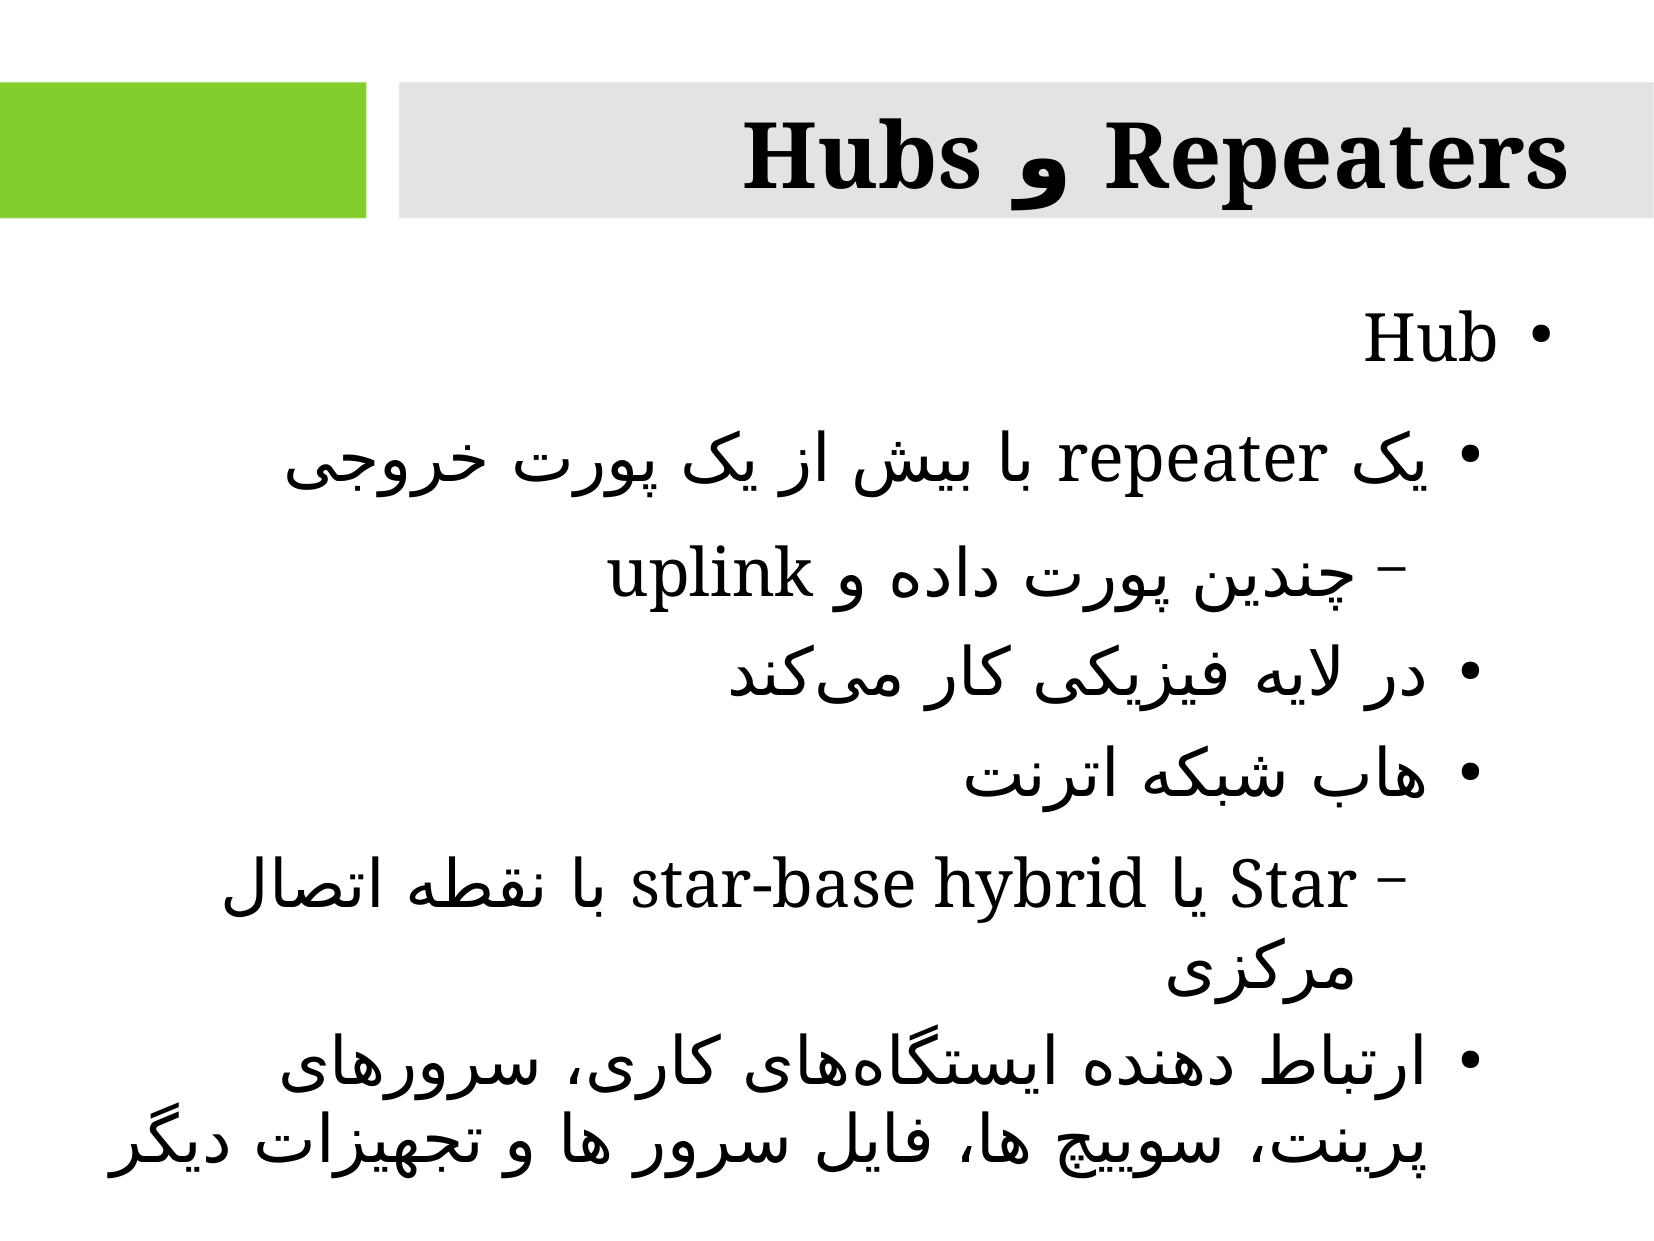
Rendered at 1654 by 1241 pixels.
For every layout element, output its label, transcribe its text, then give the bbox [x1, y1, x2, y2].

title Repeaters و Hubs [82, 49, 1571, 257]
picture [0, 0, 1654, 1241]
list Hub یک repeater با بیش از یک پورت خروجی چندین پورت داده و uplink در لایه فیزیکی کار می‌کند هاب شبکه اترنت Star یا star-base hybrid با نقطه اتصال مرکزی ارتباط دهنده ایستگاه‌های کاری، سرورهای پرینت، سوییچ ها، فایل سرور ها و تجهیزات دیگر [82, 290, 1571, 1182]
